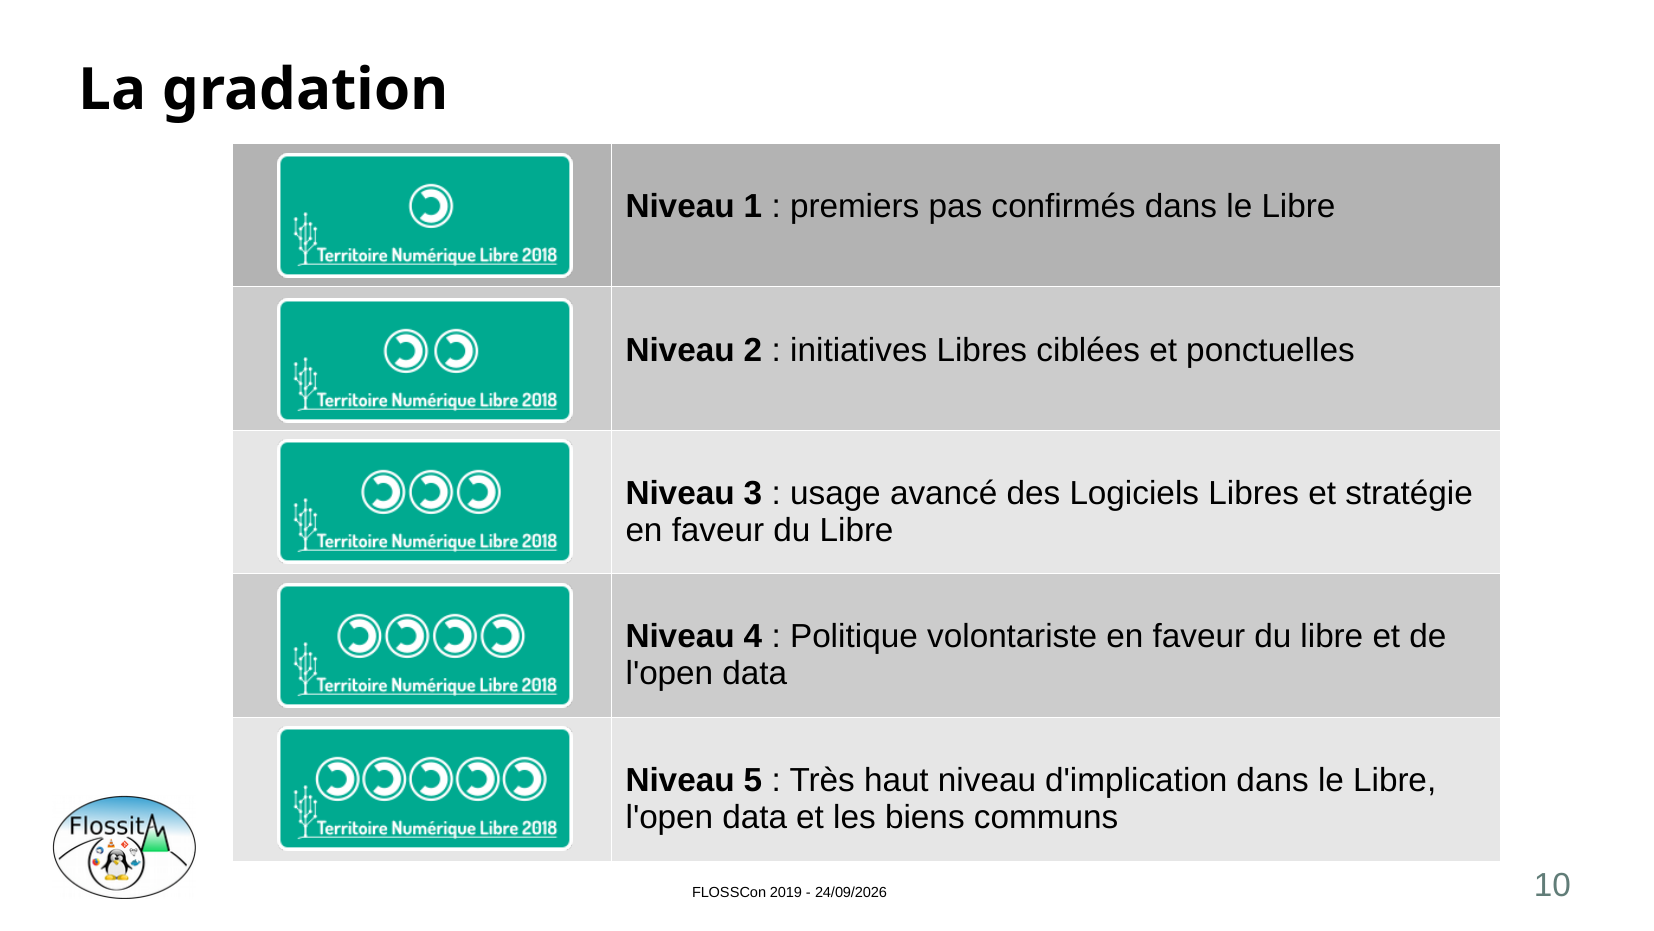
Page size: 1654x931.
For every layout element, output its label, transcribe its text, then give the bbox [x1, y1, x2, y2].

table_header Niveau 1 : premiers pas confirmés dans le Libre [612, 144, 1500, 286]
picture [277, 726, 573, 851]
table_cell [233, 718, 611, 861]
table_cell [233, 287, 611, 430]
table_cell [233, 431, 611, 573]
table_cell [233, 574, 611, 717]
table_cell Niveau 2 : initiatives Libres ciblées et ponctuelles [612, 287, 1500, 430]
table_cell Niveau 5 : Très haut niveau d'implication dans le Libre, l'open data et les biens communs [612, 718, 1500, 861]
table_cell Niveau 3 : usage avancé des Logiciels Libres et stratégie en faveur du Libre [612, 431, 1500, 573]
table_header [233, 144, 611, 286]
picture [277, 583, 573, 708]
picture [52, 795, 196, 899]
title La gradation [63, 43, 1311, 138]
picture [277, 153, 573, 278]
picture [277, 298, 573, 423]
table_cell Niveau 4 : Politique volontariste en faveur du libre et de l'open data [612, 574, 1500, 717]
picture [277, 439, 573, 564]
